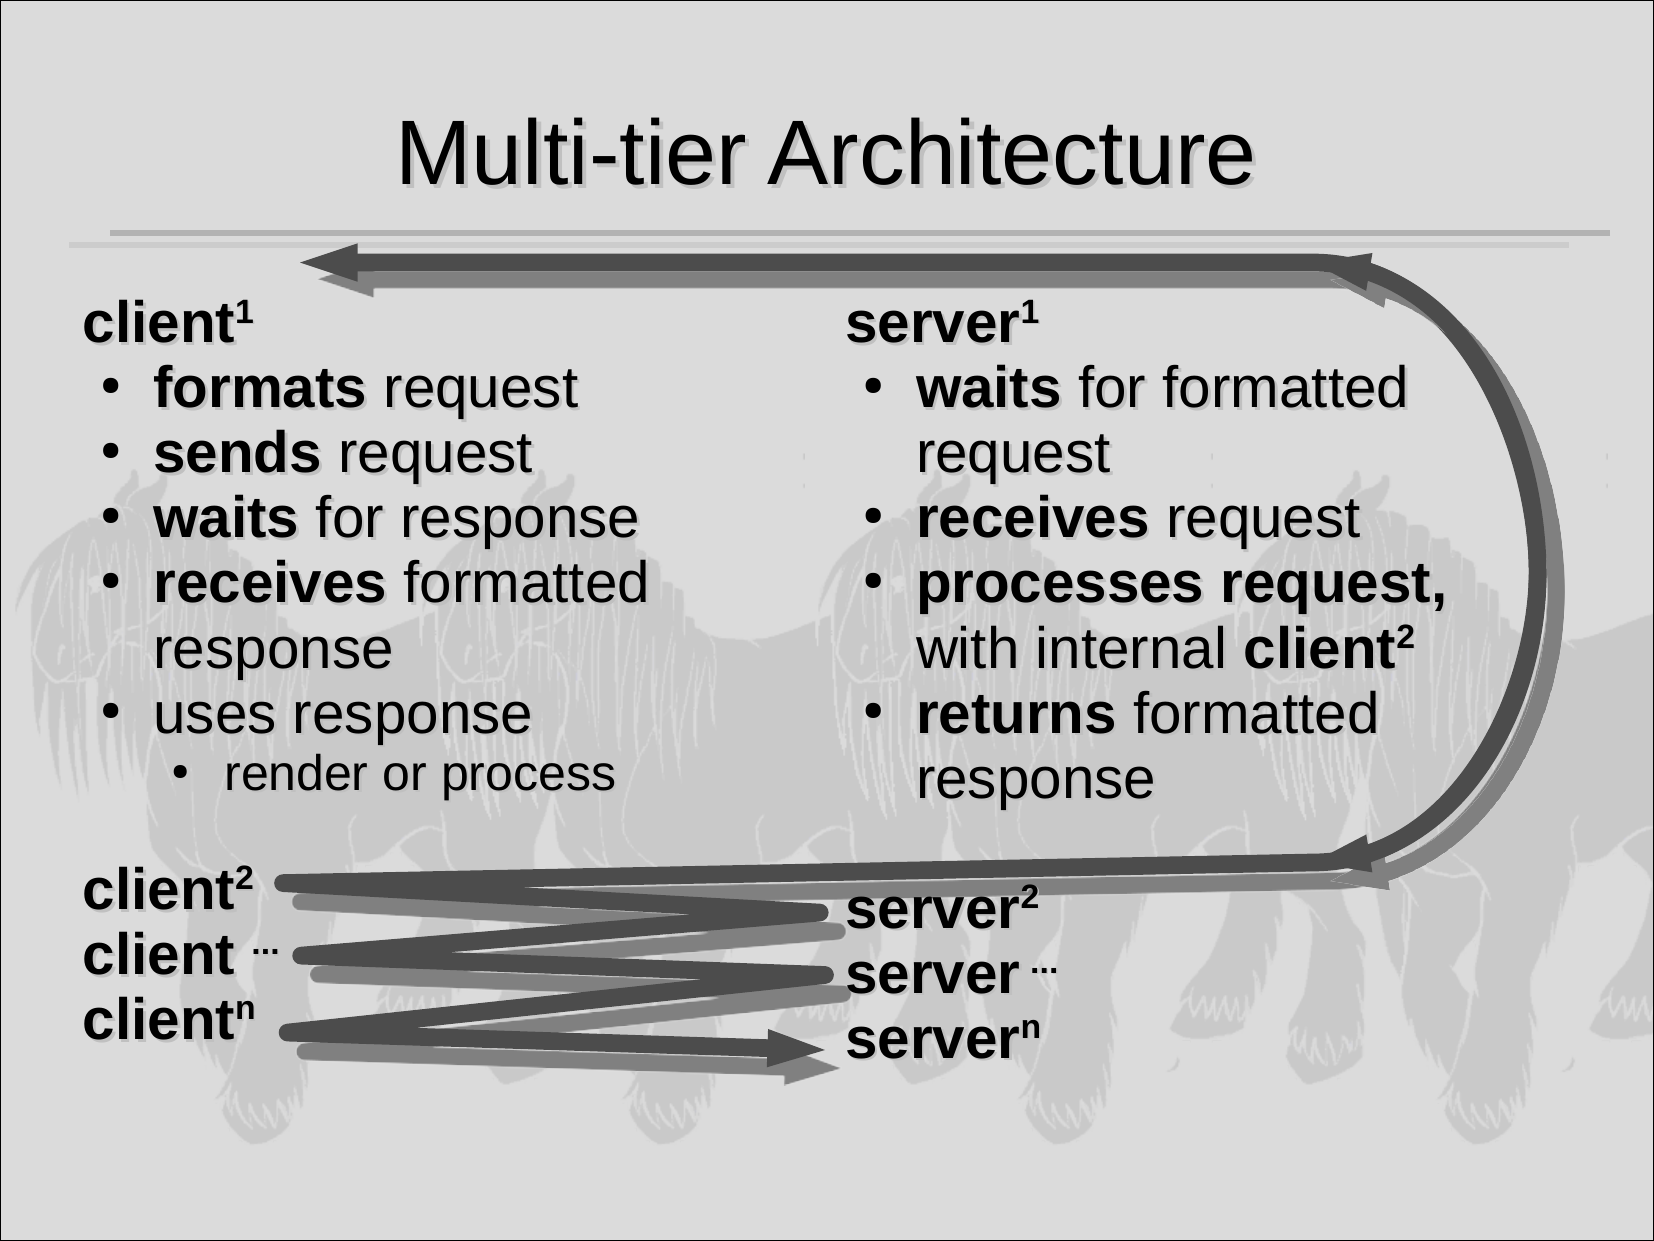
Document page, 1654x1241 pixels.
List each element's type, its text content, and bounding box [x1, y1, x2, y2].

title Multi-tier Architecture [82, 49, 1571, 257]
list server1 waits for formatted request receives request processes request, with internal client2 returns formatted response server2 server ... servern [845, 290, 1572, 1188]
list client1 formats request sends request waits for response receives formatted response uses response render or process client2 client ... clientn [82, 290, 809, 1236]
